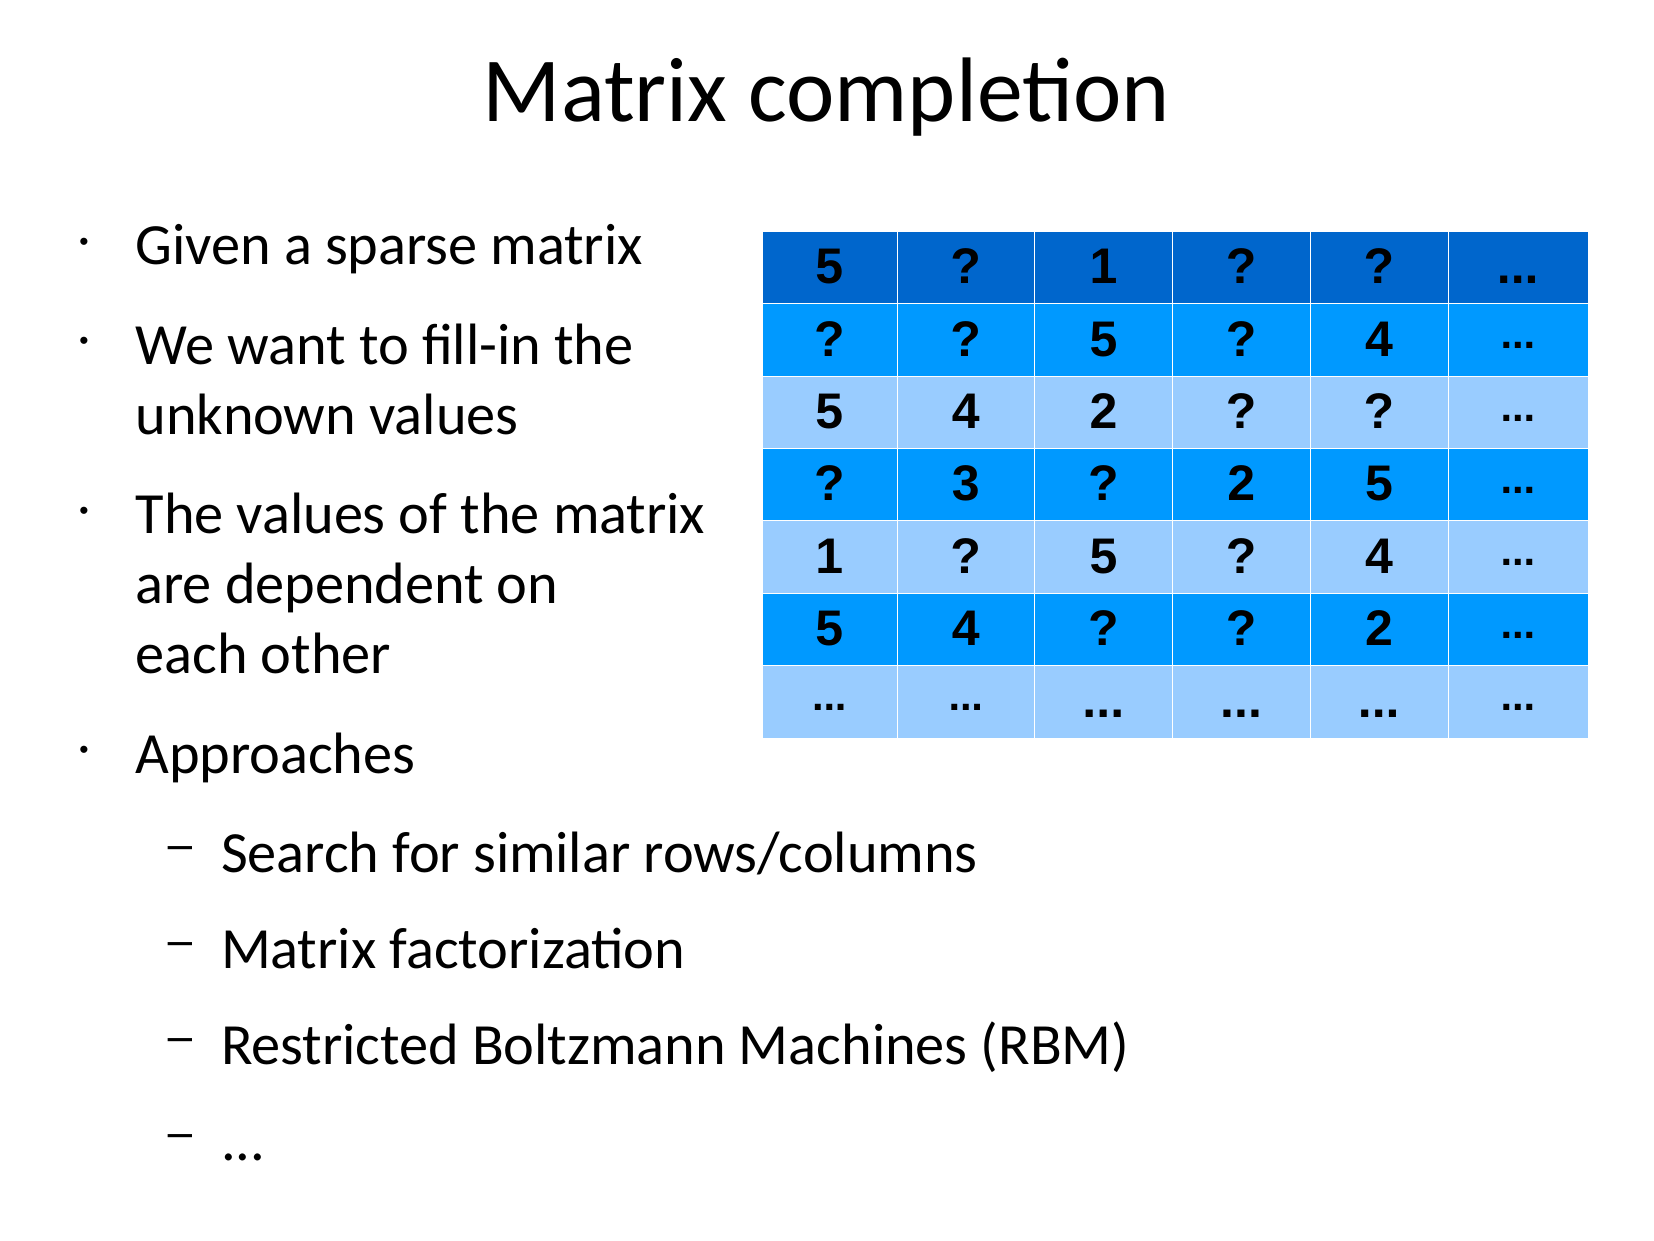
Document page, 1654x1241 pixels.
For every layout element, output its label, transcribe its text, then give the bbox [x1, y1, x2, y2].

table_cell ? [1173, 521, 1310, 593]
table_header 5 [763, 232, 897, 303]
table_cell 5 [1035, 304, 1172, 376]
table_cell ? [898, 521, 1034, 593]
table_cell ? [1311, 377, 1448, 448]
table_cell 2 [1311, 594, 1448, 665]
table_cell 3 [898, 449, 1034, 520]
table_cell ... [1449, 521, 1588, 593]
title Matrix completion [82, 22, 1571, 230]
table_header ? [898, 232, 1034, 303]
table_cell ? [1173, 377, 1310, 448]
table_cell 1 [763, 521, 897, 593]
table_cell 2 [1035, 377, 1172, 448]
table_cell ? [763, 304, 897, 376]
table_cell ... [1449, 304, 1588, 376]
table_cell ... [898, 666, 1034, 738]
table_cell ... [1449, 594, 1588, 665]
table_cell 4 [898, 377, 1034, 448]
table_cell ? [763, 449, 897, 520]
table_header 1 [1035, 232, 1172, 303]
table_cell ? [898, 304, 1034, 376]
table_cell 5 [1035, 521, 1172, 593]
list Given a sparse matrix We want to fill-in the unknown values The values of the matrix are dependent on each other Approaches Search for similar rows/columns Matrix factorization Restricted Boltzmann Machines (RBM) ... [64, 198, 1628, 1189]
table_cell 5 [1311, 449, 1448, 520]
table_cell 5 [763, 594, 897, 665]
table_header ... [1449, 232, 1588, 303]
table_cell ? [1035, 594, 1172, 665]
table_cell ? [1035, 449, 1172, 520]
table_cell 4 [1311, 521, 1448, 593]
table_cell 5 [763, 377, 897, 448]
table_header ? [1311, 232, 1448, 303]
table_cell ... [1449, 377, 1588, 448]
table_cell 4 [1311, 304, 1448, 376]
table_header ? [1173, 232, 1310, 303]
table_cell ... [1311, 666, 1448, 738]
table_cell ... [1449, 666, 1588, 738]
table_cell ... [1173, 666, 1310, 738]
table_cell ? [1173, 594, 1310, 665]
table_cell ... [1449, 449, 1588, 520]
table_cell 4 [898, 594, 1034, 665]
table_cell ... [1035, 666, 1172, 738]
table_cell ? [1173, 304, 1310, 376]
table_cell ... [763, 666, 897, 738]
table_cell 2 [1173, 449, 1310, 520]
